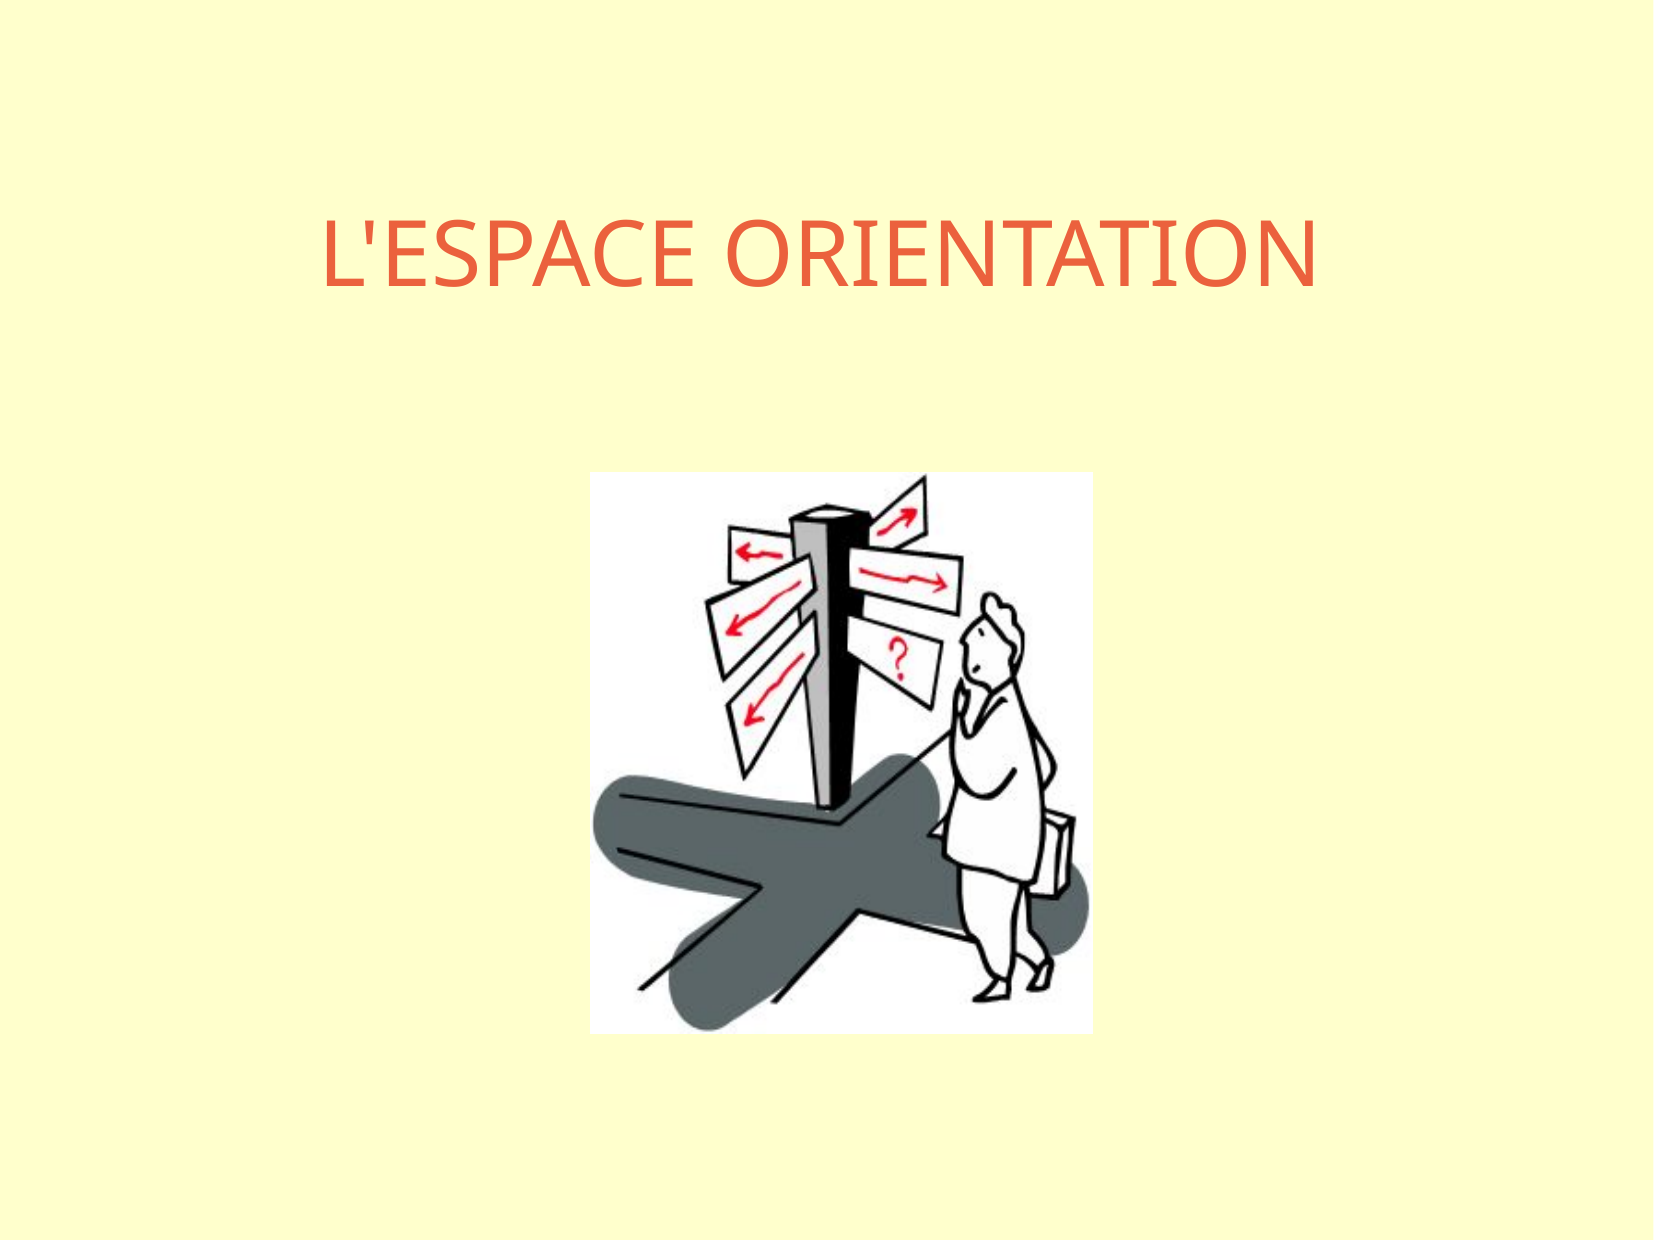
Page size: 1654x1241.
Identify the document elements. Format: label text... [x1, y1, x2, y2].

title L'ESPACE ORIENTATION [76, 147, 1565, 355]
picture [590, 472, 1093, 1034]
